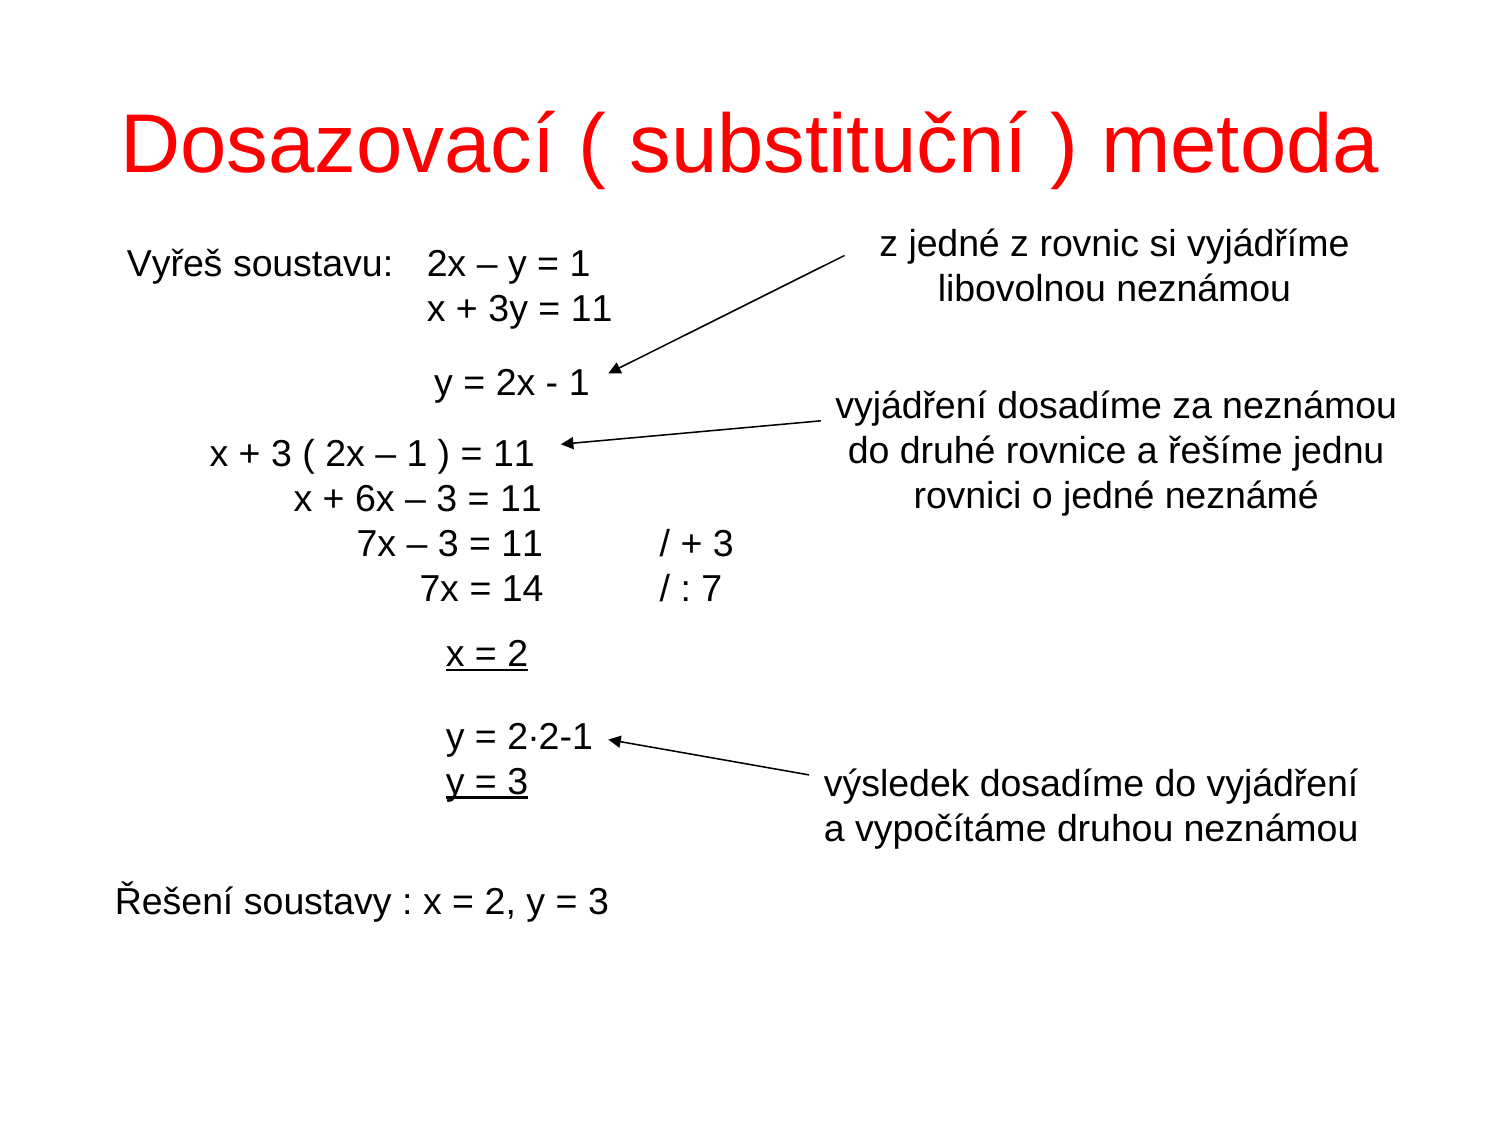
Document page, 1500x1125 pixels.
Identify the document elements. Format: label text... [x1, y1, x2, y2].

title Dosazovací ( substituční ) metoda [75, 45, 1426, 233]
text_box y = 2x - 1 [419, 349, 605, 411]
text_box vyjádření dosadíme za neznámou do druhé rovnice a řešíme jednu rovnici o jedné neznámé [797, 373, 1436, 524]
text_box x + 3 ( 2x – 1 ) = 11 x + 6x – 3 = 11 7x – 3 = 11 / + 3 7x = 14 / : 7 [194, 420, 749, 617]
text_box y = 2∙2-1 y = 3 [431, 704, 608, 810]
text_box z jedné z rovnic si vyjádříme libovolnou neznámou [841, 211, 1388, 317]
text_box výsledek dosadíme do vyjádření a vypočítáme druhou neznámou [809, 751, 1392, 857]
text_box Vyřeš soustavu: 2x – y = 1 x + 3y = 11 [112, 231, 648, 428]
text_box Řešení soustavy : x = 2, y = 3 [100, 869, 625, 930]
text_box x = 2 [431, 621, 544, 683]
